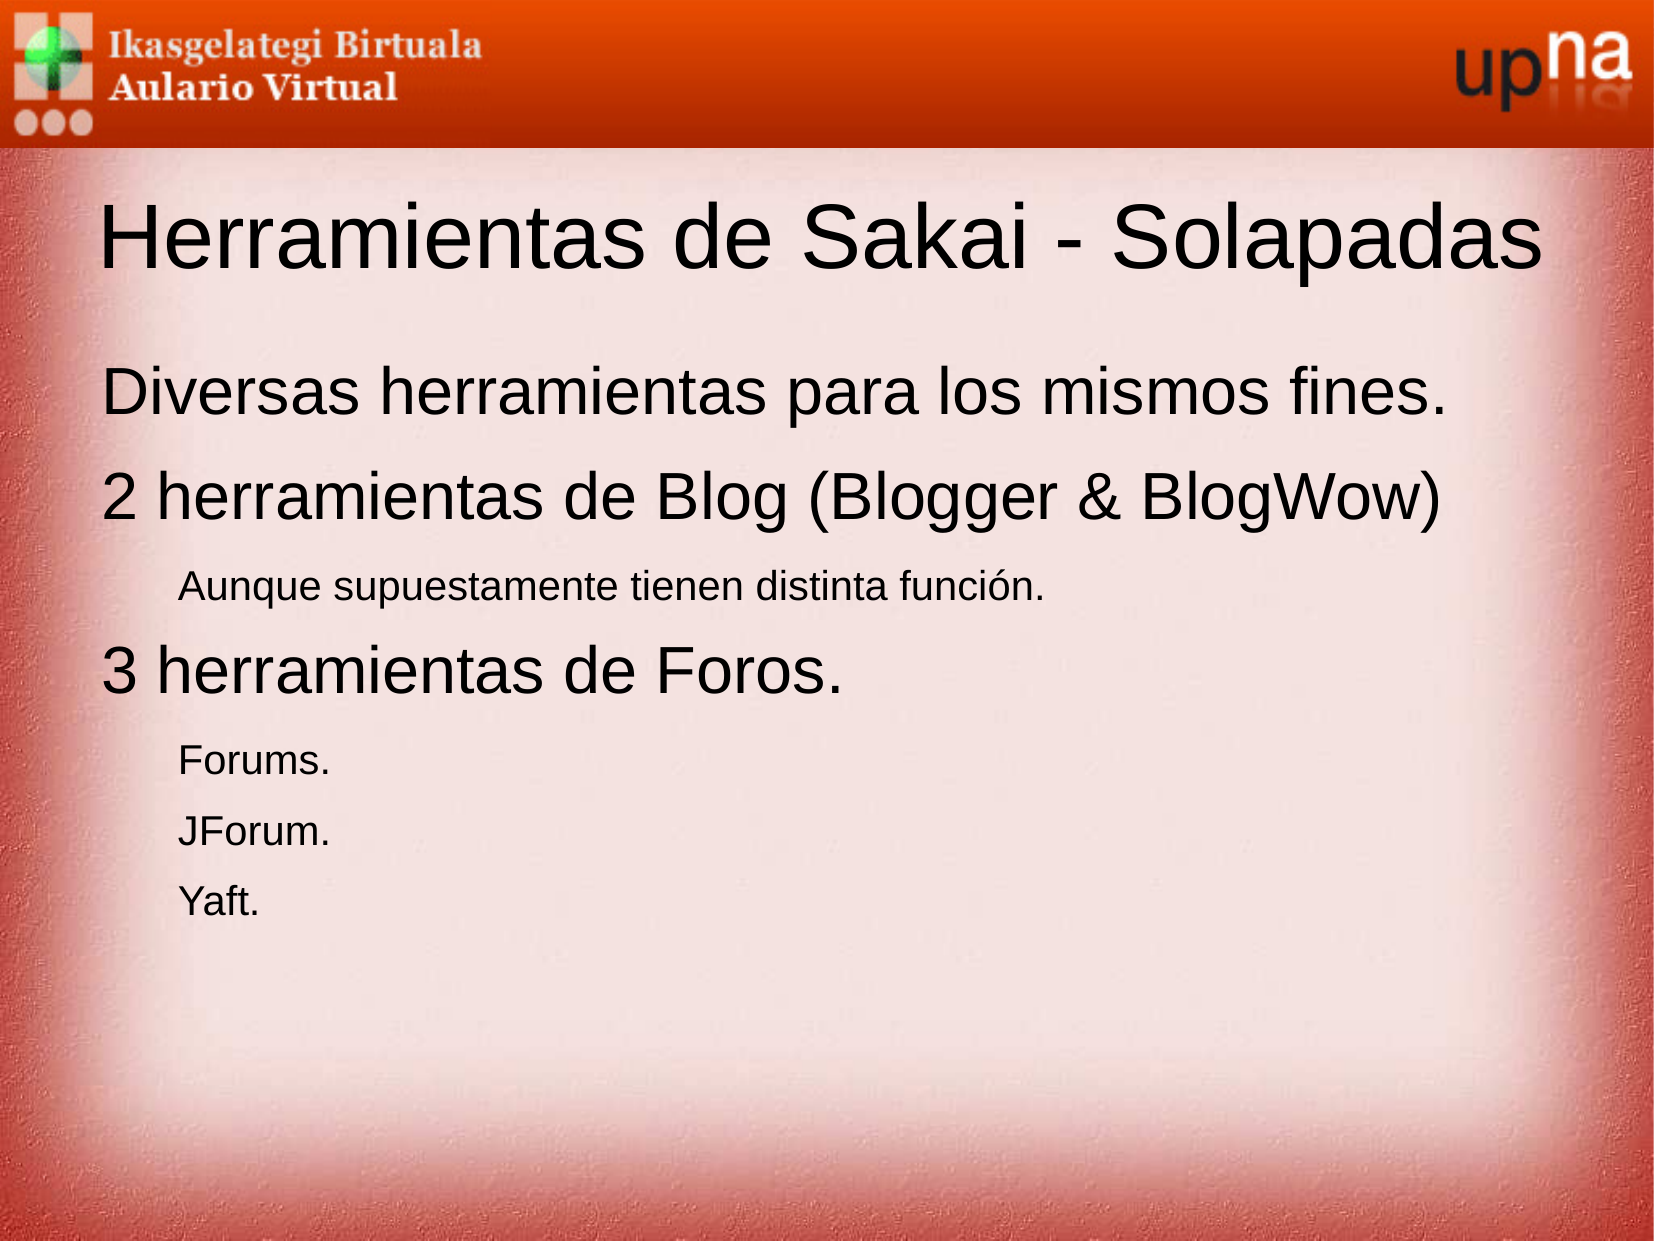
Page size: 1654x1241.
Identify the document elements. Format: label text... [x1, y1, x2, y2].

picture [0, 0, 1654, 1241]
title Herramientas de Sakai - Solapadas [77, 148, 1566, 326]
list Diversas herramientas para los mismos fines. 2 herramientas de Blog (Blogger & BlogWow) Aunque supuestamente tienen distinta función. 3 herramientas de Foros. Forums. JForum. Yaft. [83, 354, 1572, 1095]
